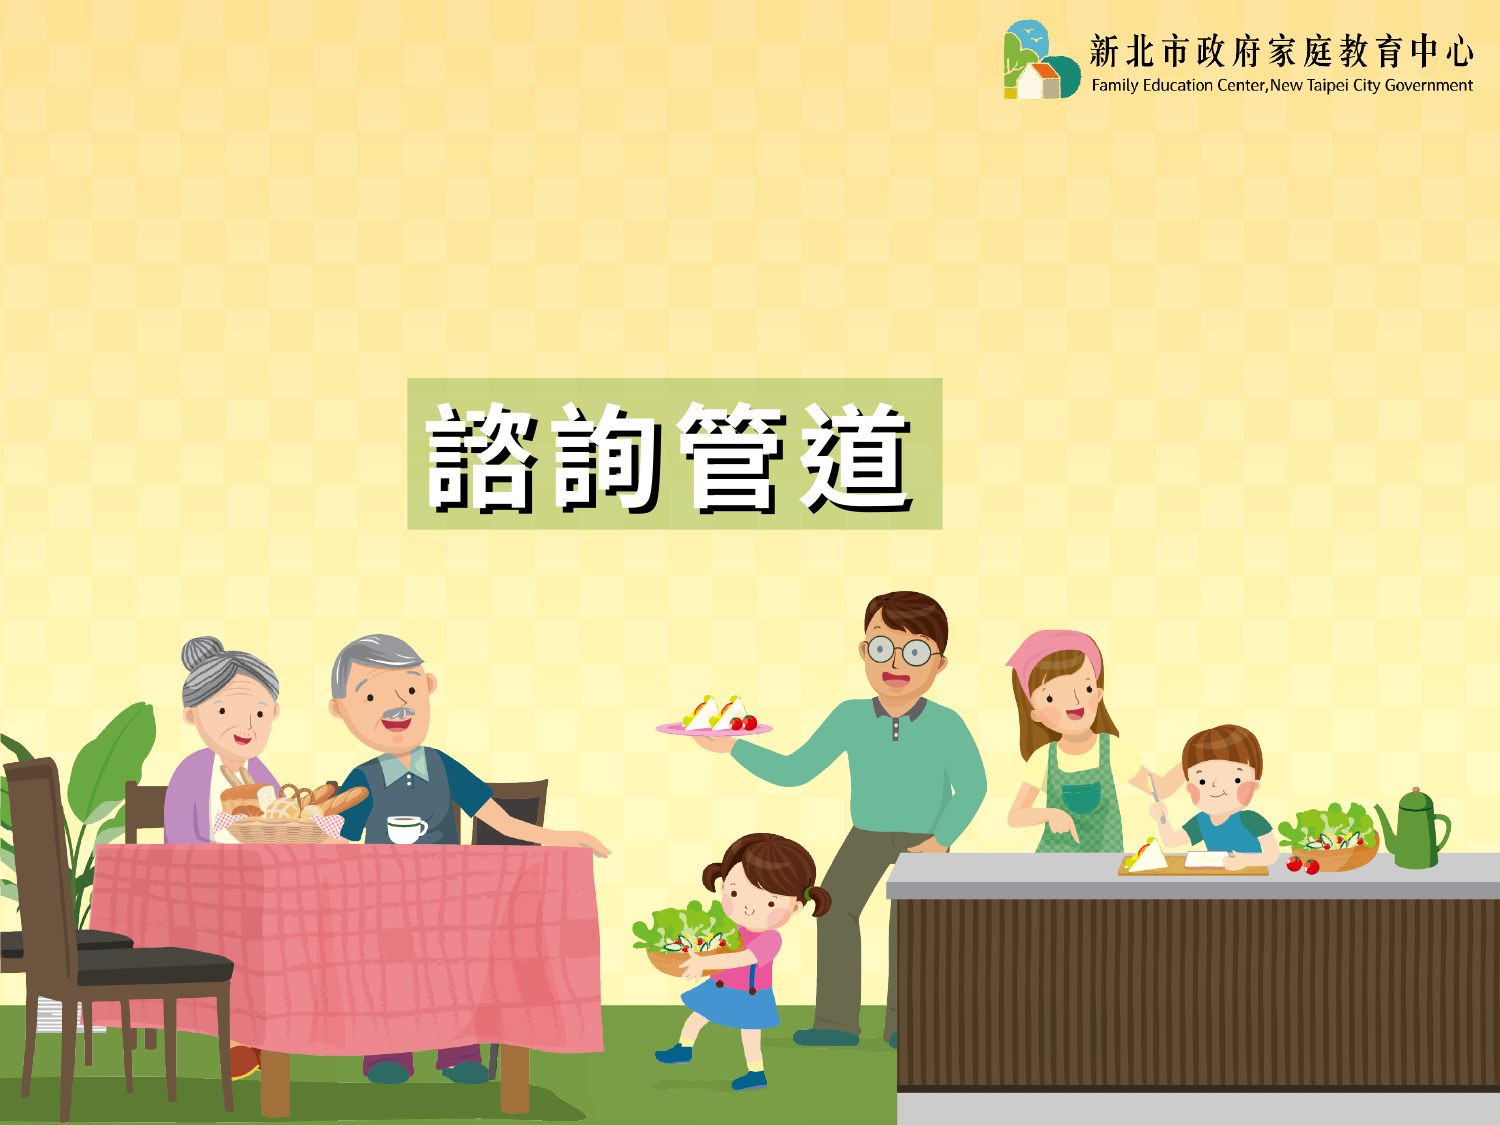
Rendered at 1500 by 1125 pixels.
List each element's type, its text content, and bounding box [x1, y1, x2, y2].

picture [0, 550, 1500, 1125]
text_box 諮詢管道 [407, 378, 943, 530]
